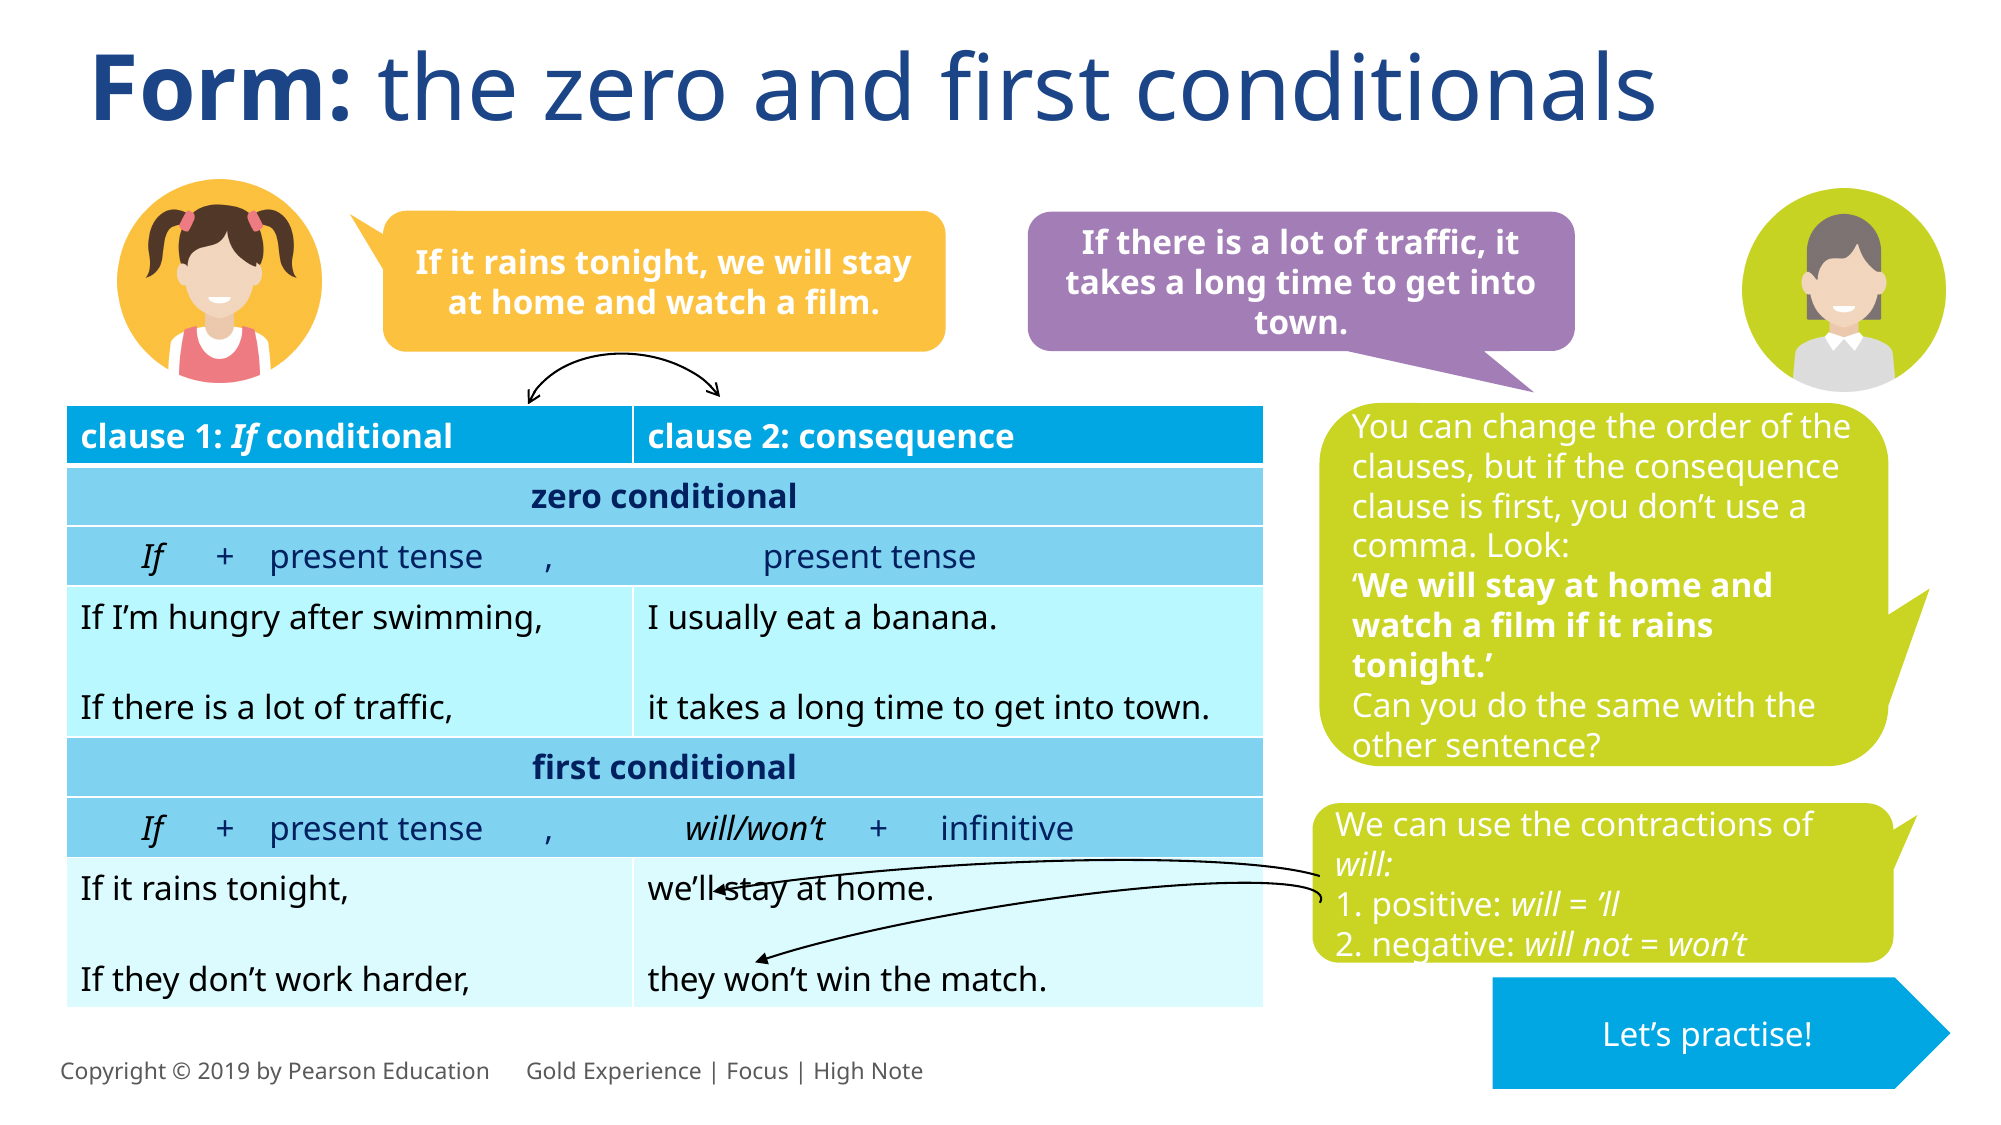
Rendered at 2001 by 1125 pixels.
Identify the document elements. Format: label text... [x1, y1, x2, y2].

table_cell I usually eat a banana. it takes a long time to get into town. [634, 587, 1263, 736]
table_cell If it rains tonight, If they don’t work harder, [67, 858, 632, 1007]
text_box You can change the order of the clauses, but if the consequence clause is first, you don’t use a comma. Look: ‘We will stay at home and watch a film if it rains tonight.’ Can you do the same with the other sentence? [1319, 402, 1930, 767]
table_cell we’ll stay at home. they won’t win the match. [634, 858, 1263, 1007]
footer Copyright © 2019 by Pearson Education Gold Experience | Focus | High Note [45, 1040, 1084, 1101]
table_header clause 1: If conditional [67, 406, 632, 463]
title Form: the zero and first conditionals [73, 33, 1827, 250]
table_cell first conditional [67, 738, 1263, 796]
picture [1742, 188, 1946, 392]
table_header clause 2: consequence [634, 406, 1263, 463]
text_box If there is a lot of traffic, it takes a long time to get into town. [1027, 211, 1575, 393]
table_cell zero conditional [67, 468, 1263, 525]
text_box Let’s practise! [1492, 977, 1951, 1089]
table_cell If + present tense , will/won’t + infinitive [67, 798, 1263, 857]
text_box We can use the contractions of will: 1. positive: will = ’ll 2. negative: will not = won’t [1312, 803, 1918, 963]
picture [117, 179, 322, 383]
table_cell If I’m hungry after swimming, If there is a lot of traffic, [67, 587, 632, 736]
text_box If it rains tonight, we will stay at home and watch a film. [349, 210, 946, 352]
table_cell If + present tense , present tense [67, 527, 1263, 585]
